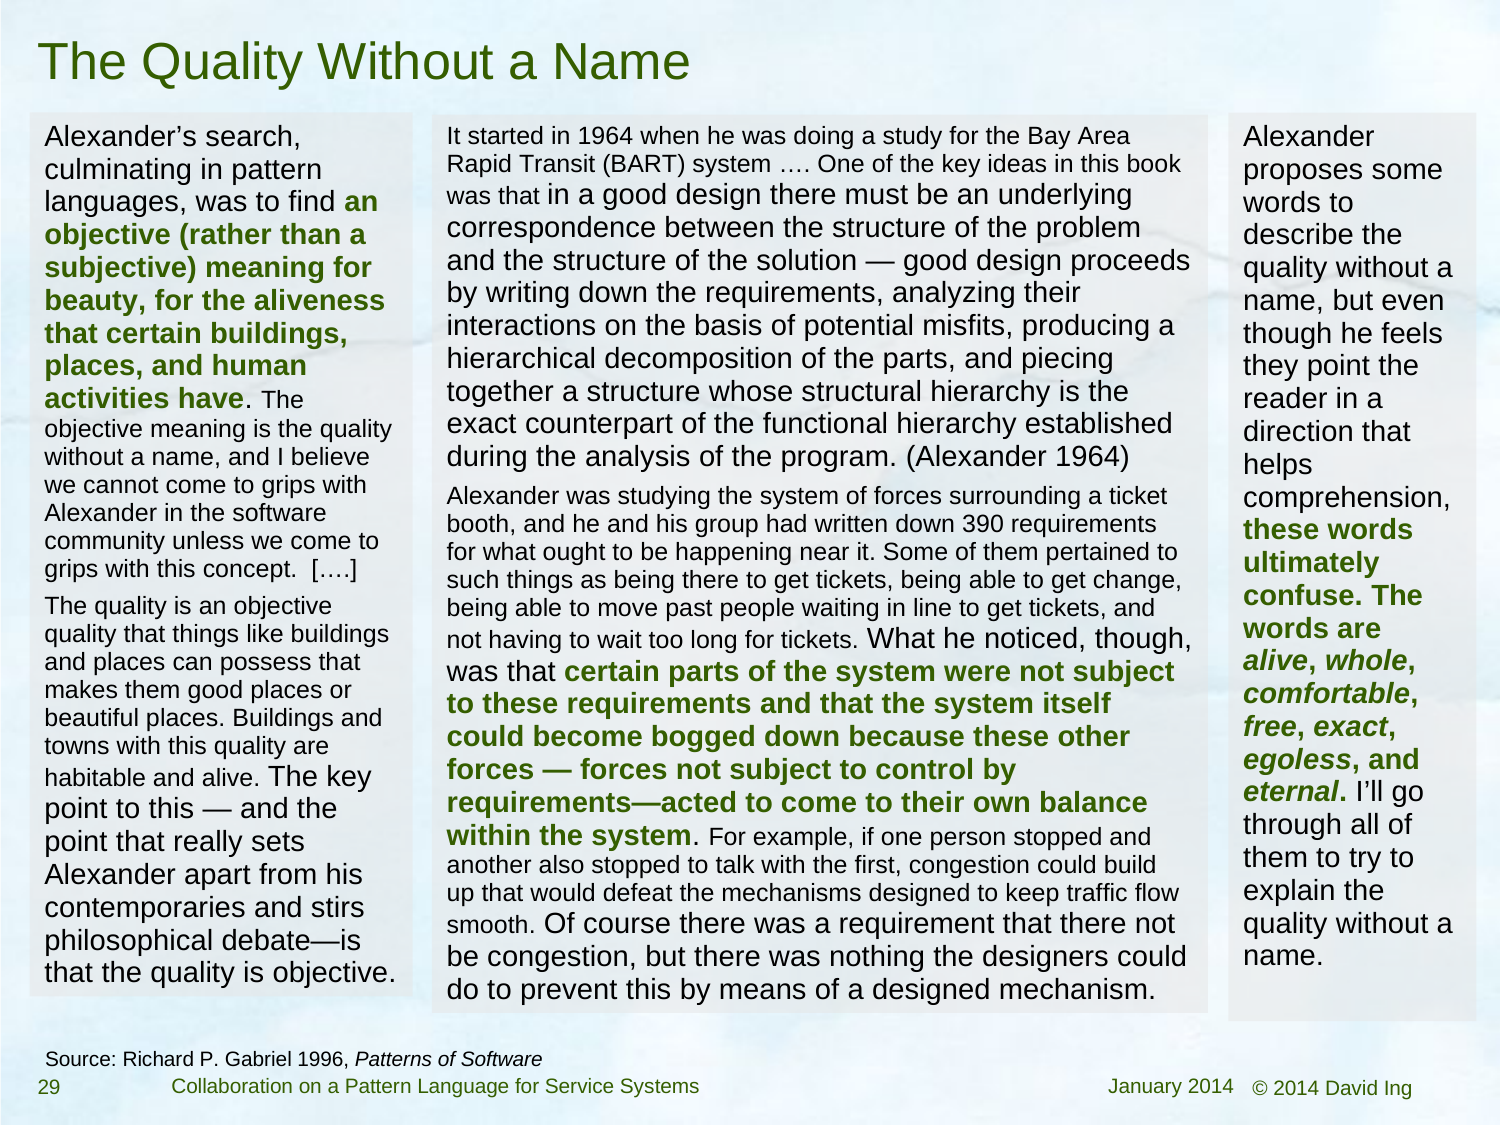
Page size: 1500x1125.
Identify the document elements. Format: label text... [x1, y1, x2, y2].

text_box Alexander’s search, culminating in pattern languages, was to find an objective (rather than a subjective) meaning for beauty, for the aliveness that certain buildings, places, and human activities have. The objective meaning is the quality without a name, and I believe we cannot come to grips with Alexander in the software community unless we come to grips with this concept. [….] The quality is an objective quality that things like buildings and places can possess that makes them good places or beautiful places. Buildings and towns with this quality are habitable and alive. The key point to this — and the point that really sets Alexander apart from his contemporaries and stirs philosophical debate—is that the quality is objective. [29, 112, 413, 997]
text_box Alexander proposes some words to describe the quality without a name, but even though he feels they point the reader in a direction that helps comprehension, these words ultimately confuse. The words are alive, whole, comfortable, free, exact, egoless, and eternal. I’ll go through all of them to try to explain the quality without a name. [1228, 112, 1477, 1022]
text_box Source: Richard P. Gabriel 1996, Patterns of Software [30, 1038, 1426, 1100]
text_box It started in 1964 when he was doing a study for the Bay Area Rapid Transit (BART) system …. One of the key ideas in this book was that in a good design there must be an underlying correspondence between the structure of the problem and the structure of the solution — good design proceeds by writing down the requirements, analyzing their interactions on the basis of potential misfits, producing a hierarchical decomposition of the parts, and piecing together a structure whose structural hierarchy is the exact counterpart of the functional hierarchy established during the analysis of the program. (Alexander 1964) Alexander was studying the system of forces surrounding a ticket booth, and he and his group had written down 390 requirements for what ought to be happening near it. Some of them pertained to such things as being there to get tickets, being able to get change, being able to move past people waiting in line to get tickets, and not having to wait too long for tickets. What he noticed, though, was that certain parts of the system were not subject to these requirements and that the system itself could become bogged down because these other forces — forces not subject to control by requirements—acted to come to their own balance within the system. For example, if one person stopped and another also stopped to talk with the first, congestion could build up that would defeat the mechanisms designed to keep traffic flow smooth. Of course there was a requirement that there not be congestion, but there was nothing the designers could do to prevent this by means of a designed mechanism. [431, 114, 1208, 1013]
title The Quality Without a Name [37, 37, 1463, 152]
picture [0, 0, 1500, 1125]
